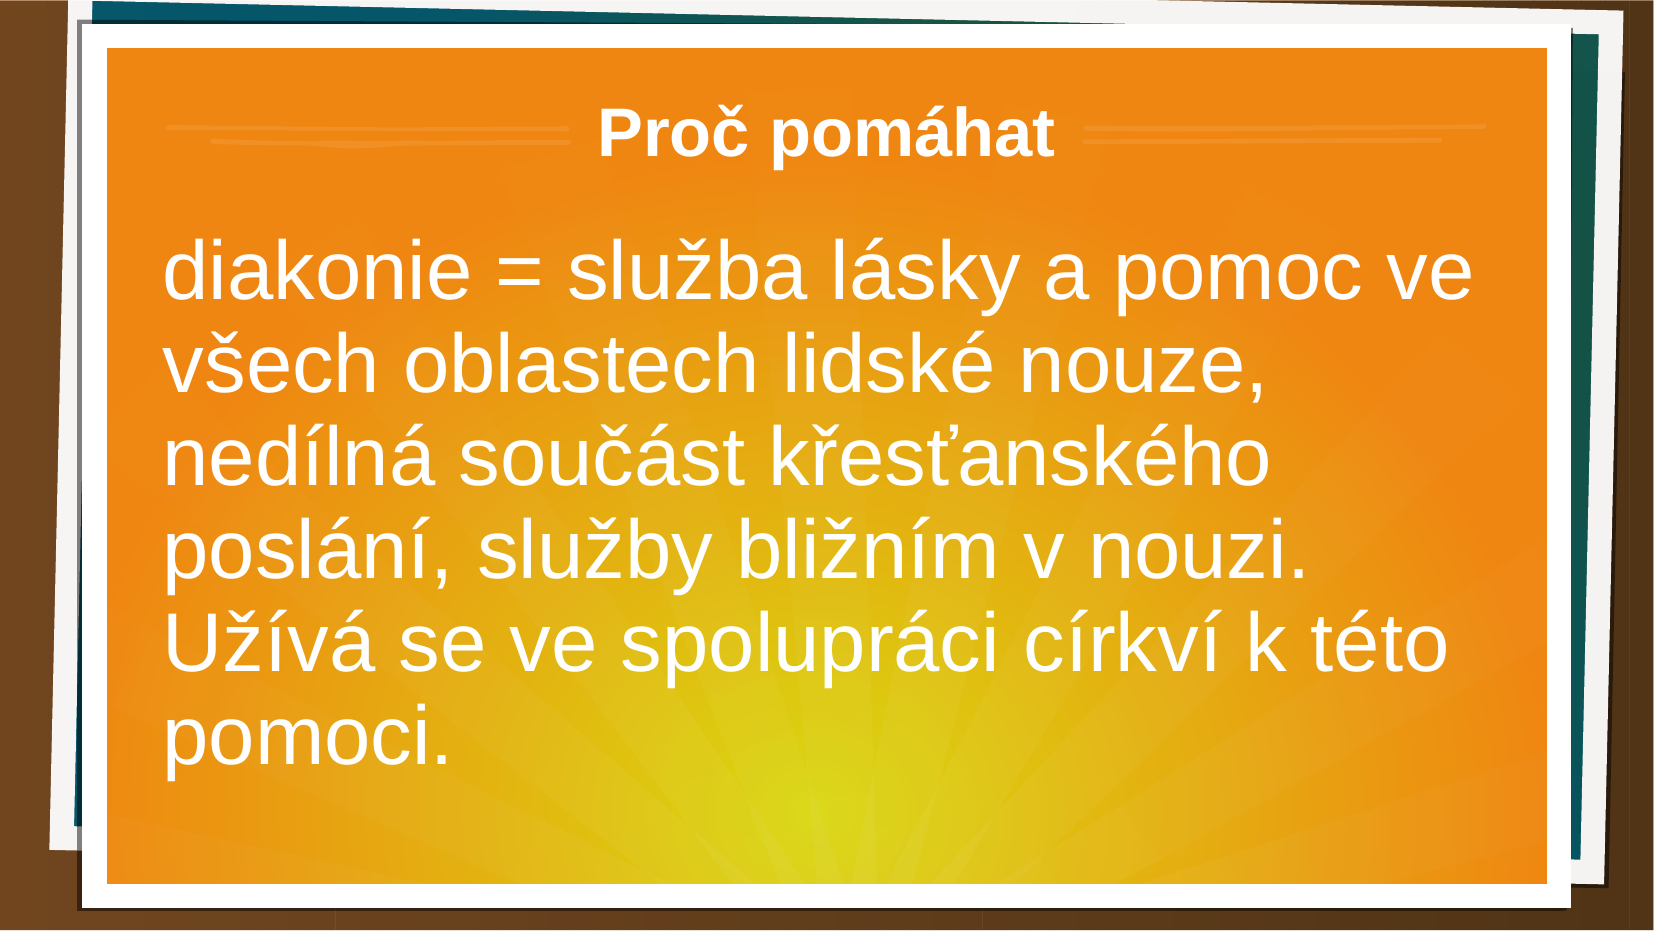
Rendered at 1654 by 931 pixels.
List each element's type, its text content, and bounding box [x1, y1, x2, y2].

title Proč pomáhat [566, 59, 1087, 207]
list diakonie = služba lásky a pomoc ve všech oblastech lidské nouze, nedílná součást křesťanského poslání, služby bližním v nouzi. Užívá se ve spolupráci církví k této pomoci. [162, 224, 1492, 815]
